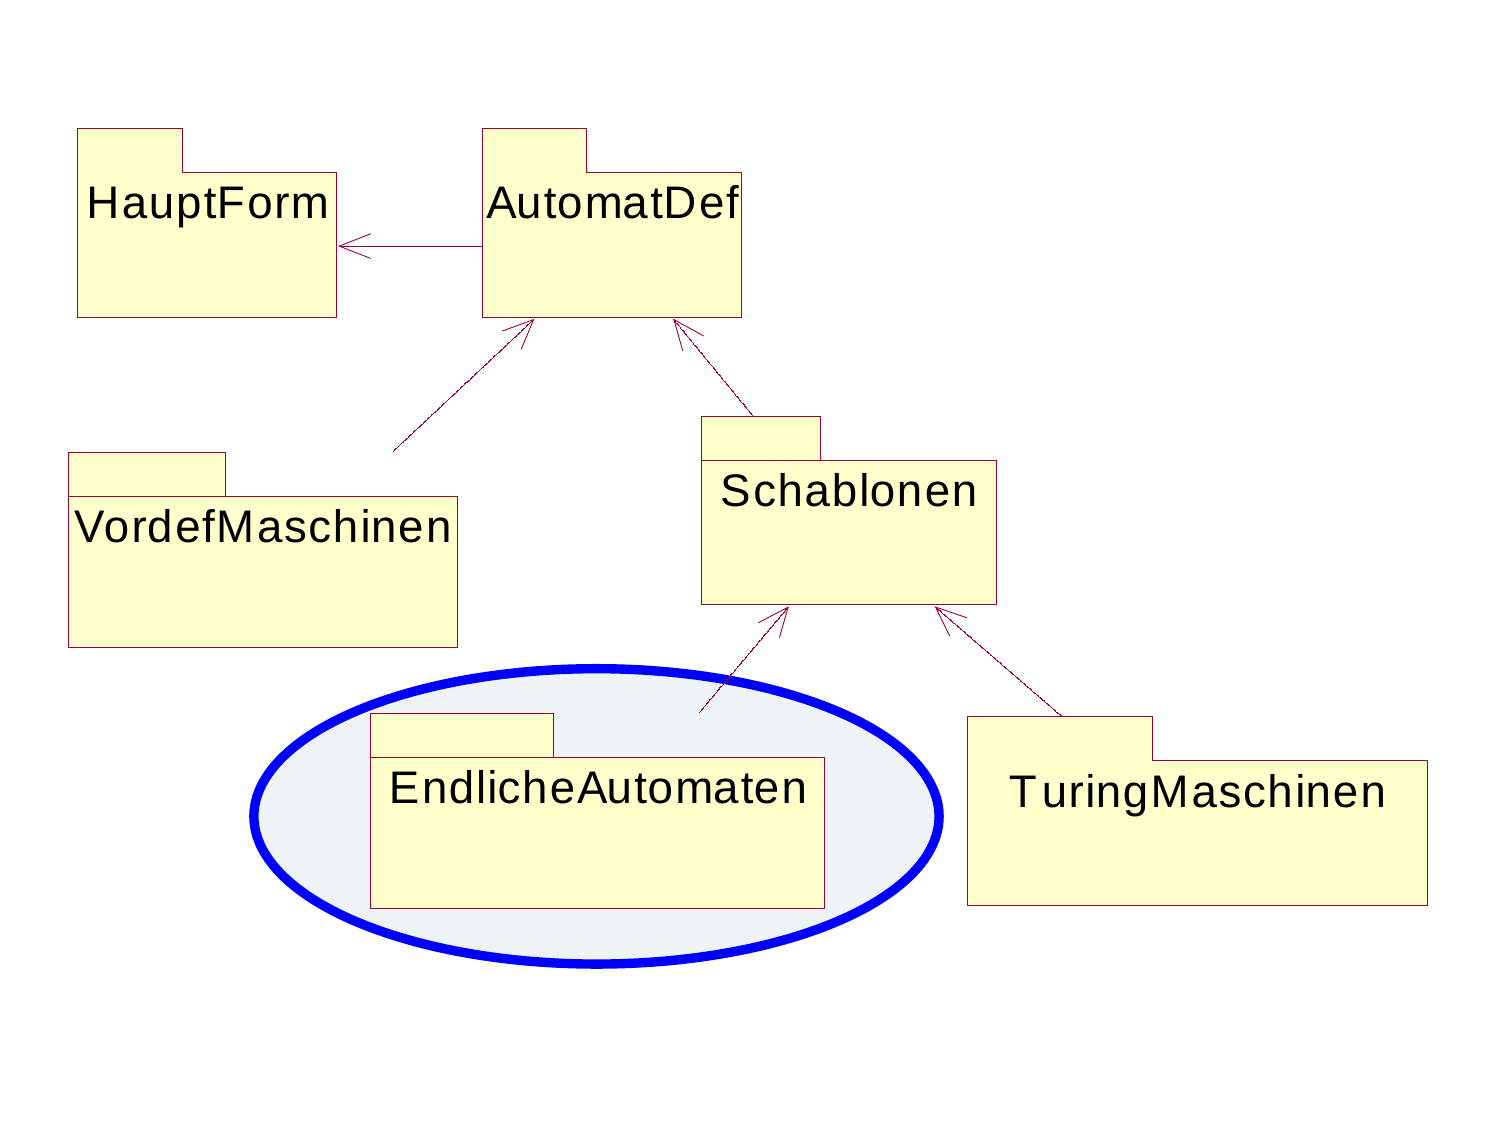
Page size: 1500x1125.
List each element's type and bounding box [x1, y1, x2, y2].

picture [0, 90, 1500, 952]
text_box [460, 952, 733, 965]
